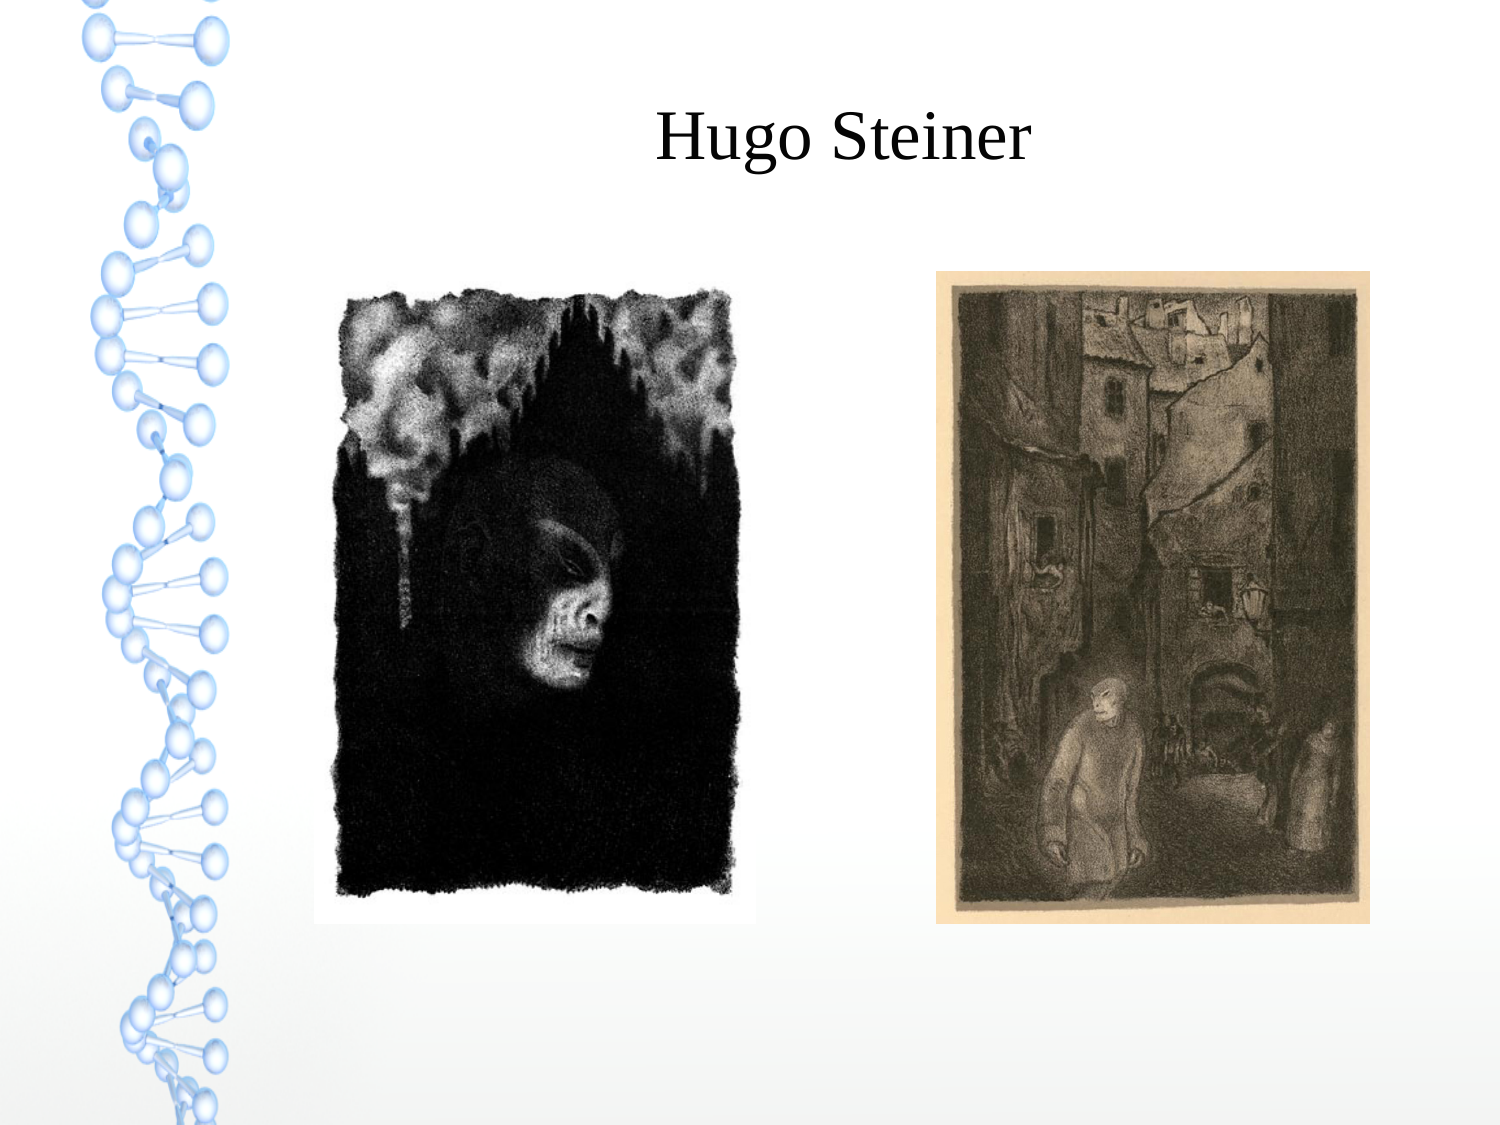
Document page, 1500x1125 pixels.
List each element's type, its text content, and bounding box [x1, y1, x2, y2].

picture [0, 0, 1500, 1125]
title Hugo Steiner [241, 42, 1447, 229]
